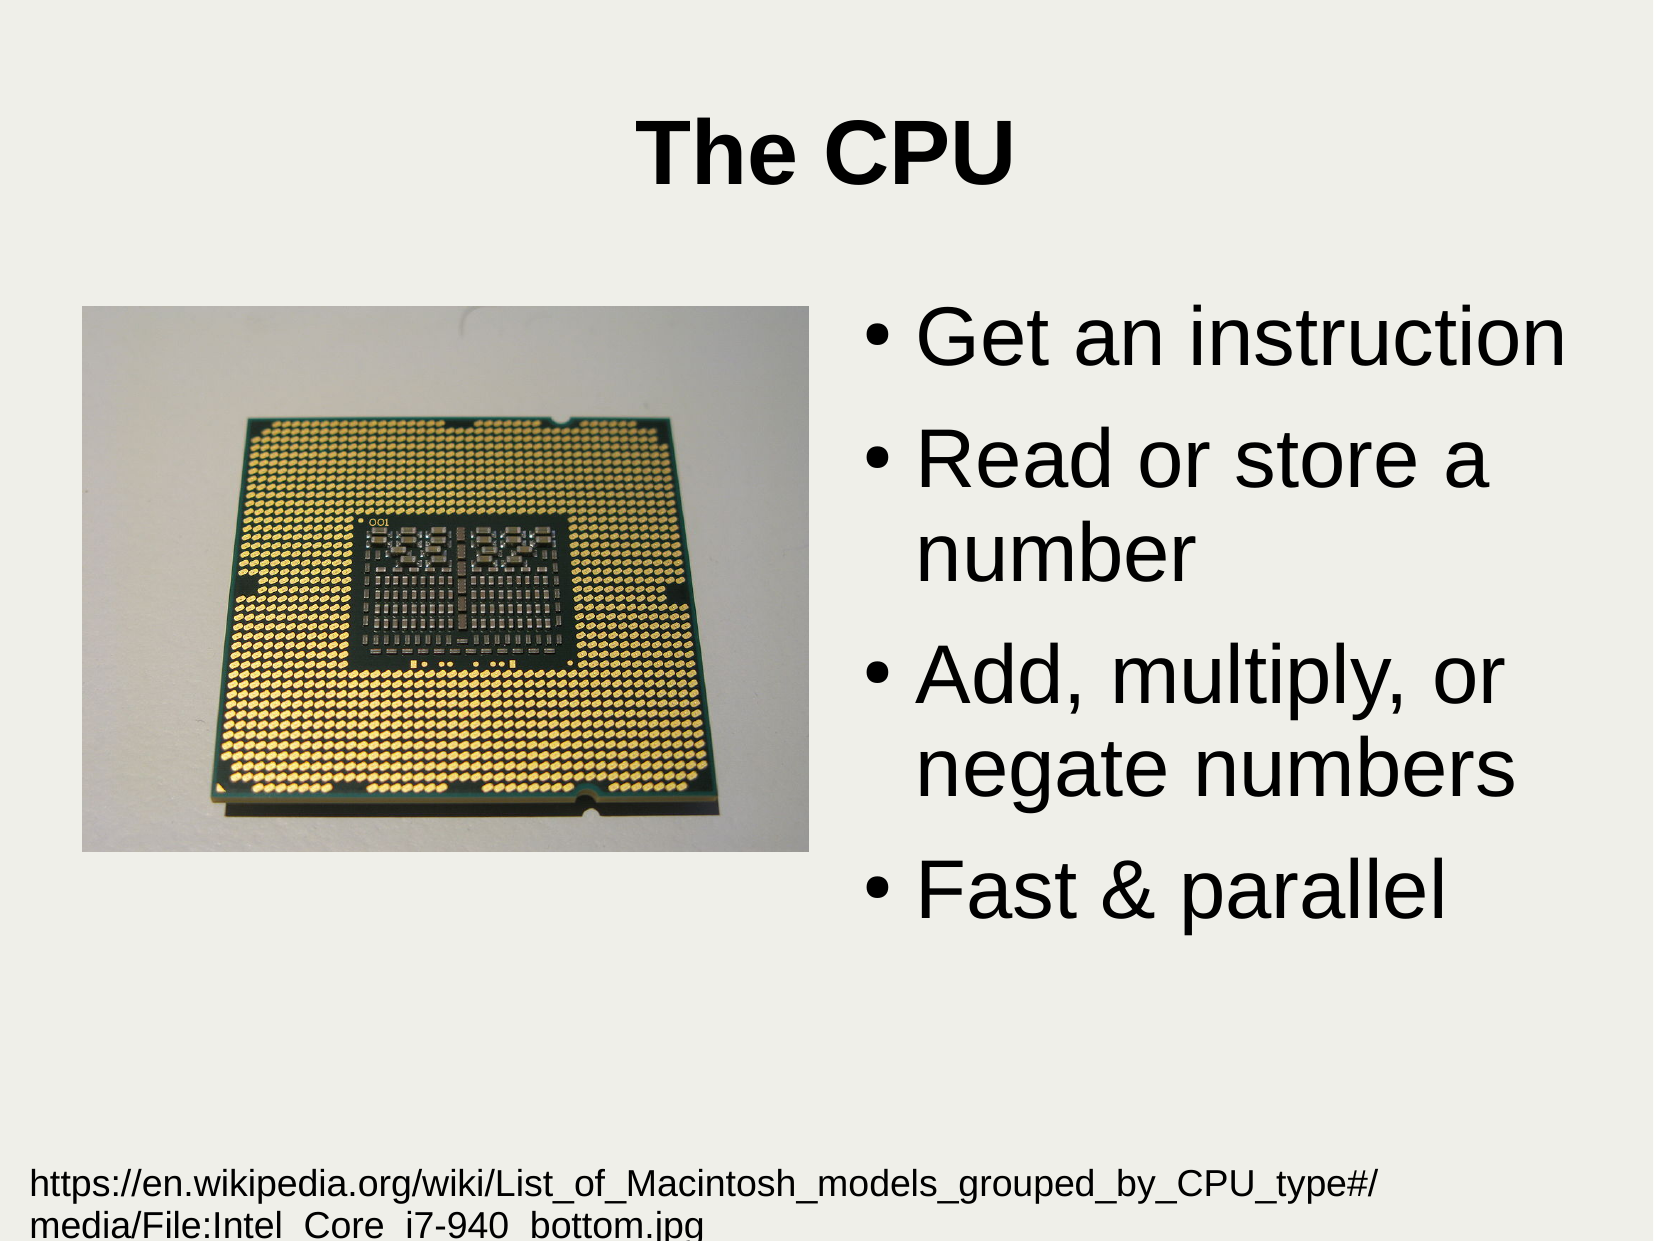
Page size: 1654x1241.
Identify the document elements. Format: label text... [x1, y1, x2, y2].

picture [0, 0, 1654, 1241]
text_box https://en.wikipedia.org/wiki/List_of_Macintosh_models_grouped_by_CPU_type#/media/File:Intel_Core_i7-940_bottom.jpg [14, 1155, 1501, 1241]
title The CPU [82, 49, 1571, 257]
list Get an instruction Read or store a number Add, multiply, or negate numbers Fast & parallel [844, 290, 1571, 1010]
